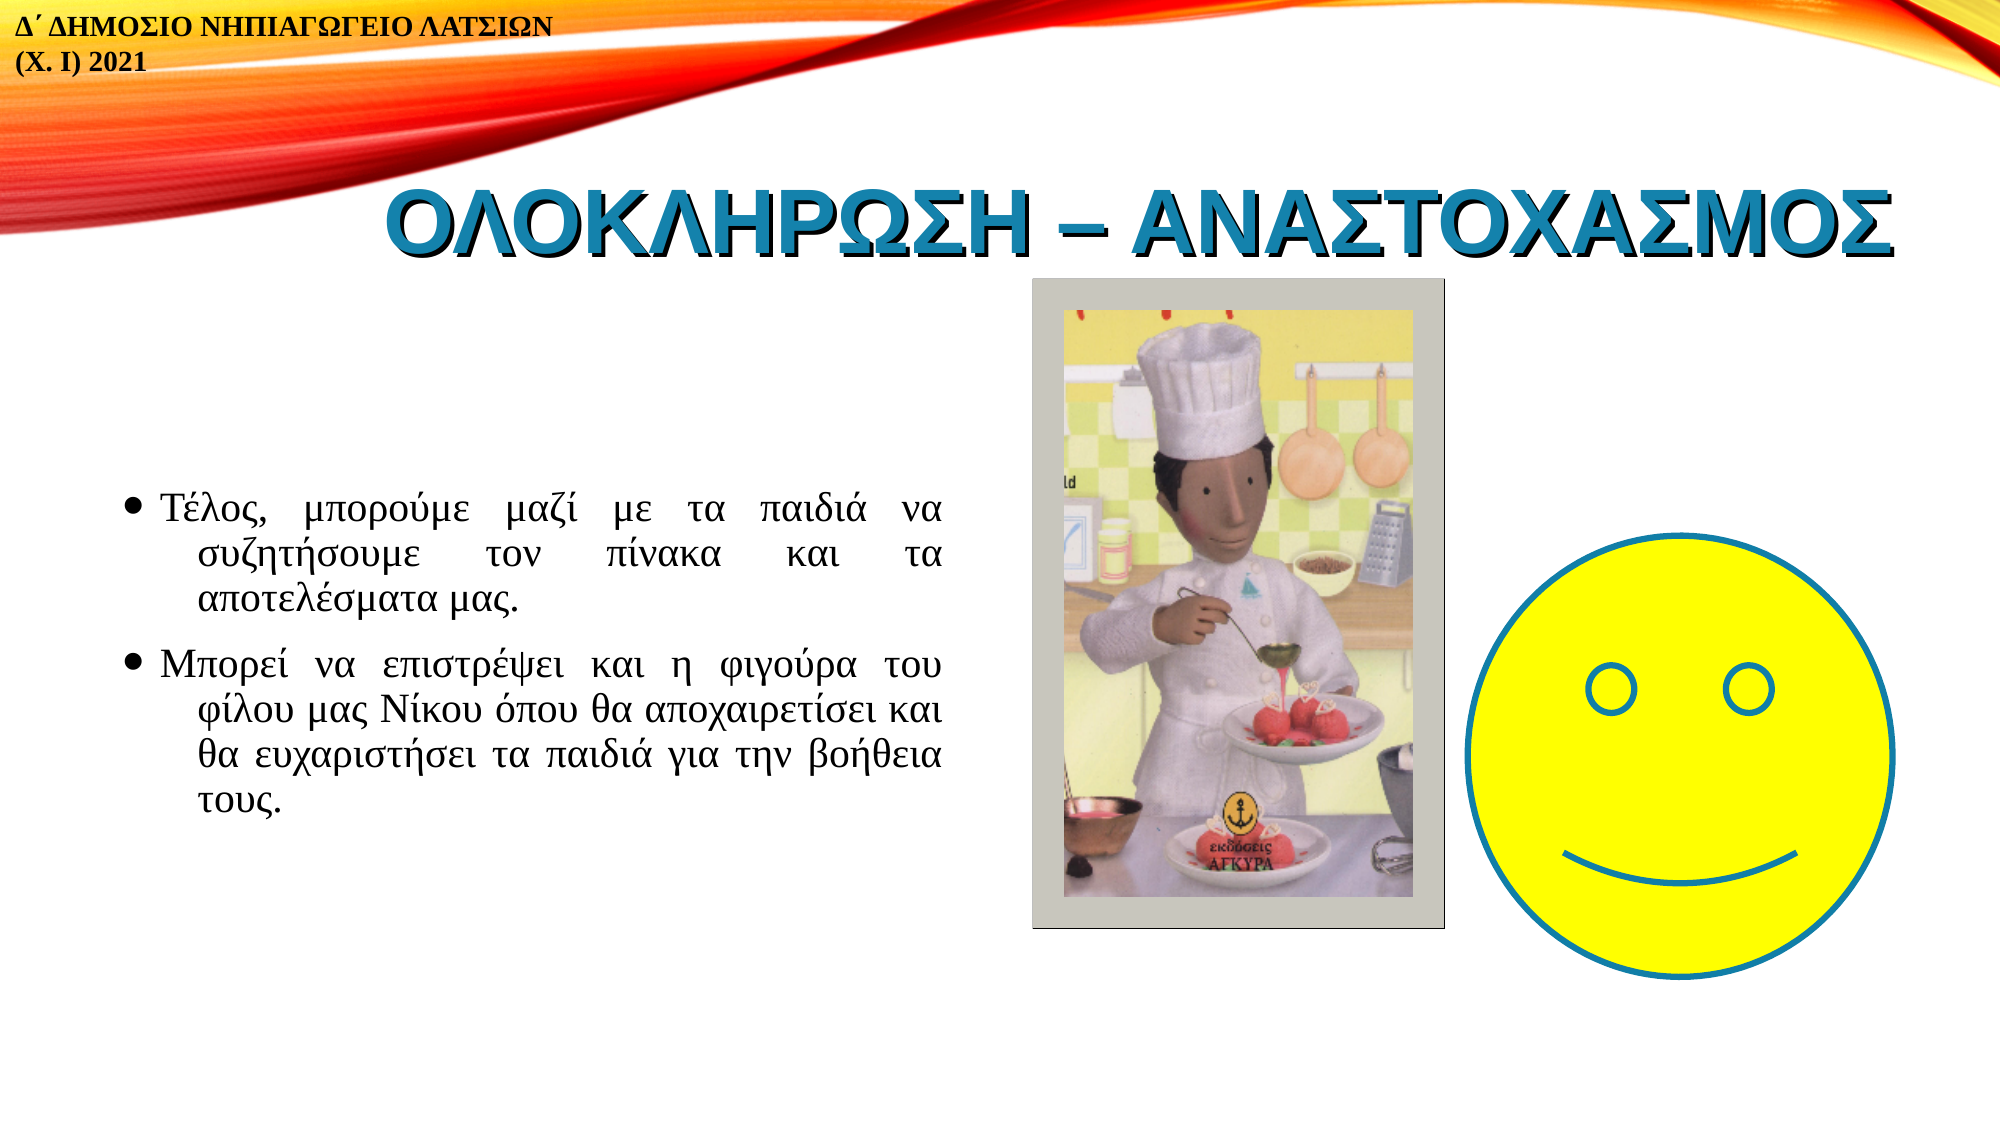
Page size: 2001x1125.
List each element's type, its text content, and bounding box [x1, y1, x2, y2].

picture [1063, 310, 1413, 898]
text_box [1467, 535, 1893, 977]
title ΟΛΟΚΛΗΡΩΣΗ – ΑΝΑΣΤΟΧΑΣΜΟΣ [368, 117, 1986, 330]
text_box Δ΄ ΔΗΜΟΣΙΟ ΝΗΠΙΑΓΩΓΕΙΟ ΛΑΤΣΙΩΝ (Χ. Ι) 2021 [0, 0, 733, 86]
list Τέλος, μπορούμε μαζί με τα παιδιά να συζητήσουμε τον πίνακα και τα αποτελέσματα μας. Μπορεί να επιστρέψει και η φιγούρα του φίλου μας Νίκου όπου θα αποχαιρετίσει και θα ευχαριστήσει τα παιδιά για την βοήθεια τους. [107, 477, 958, 855]
